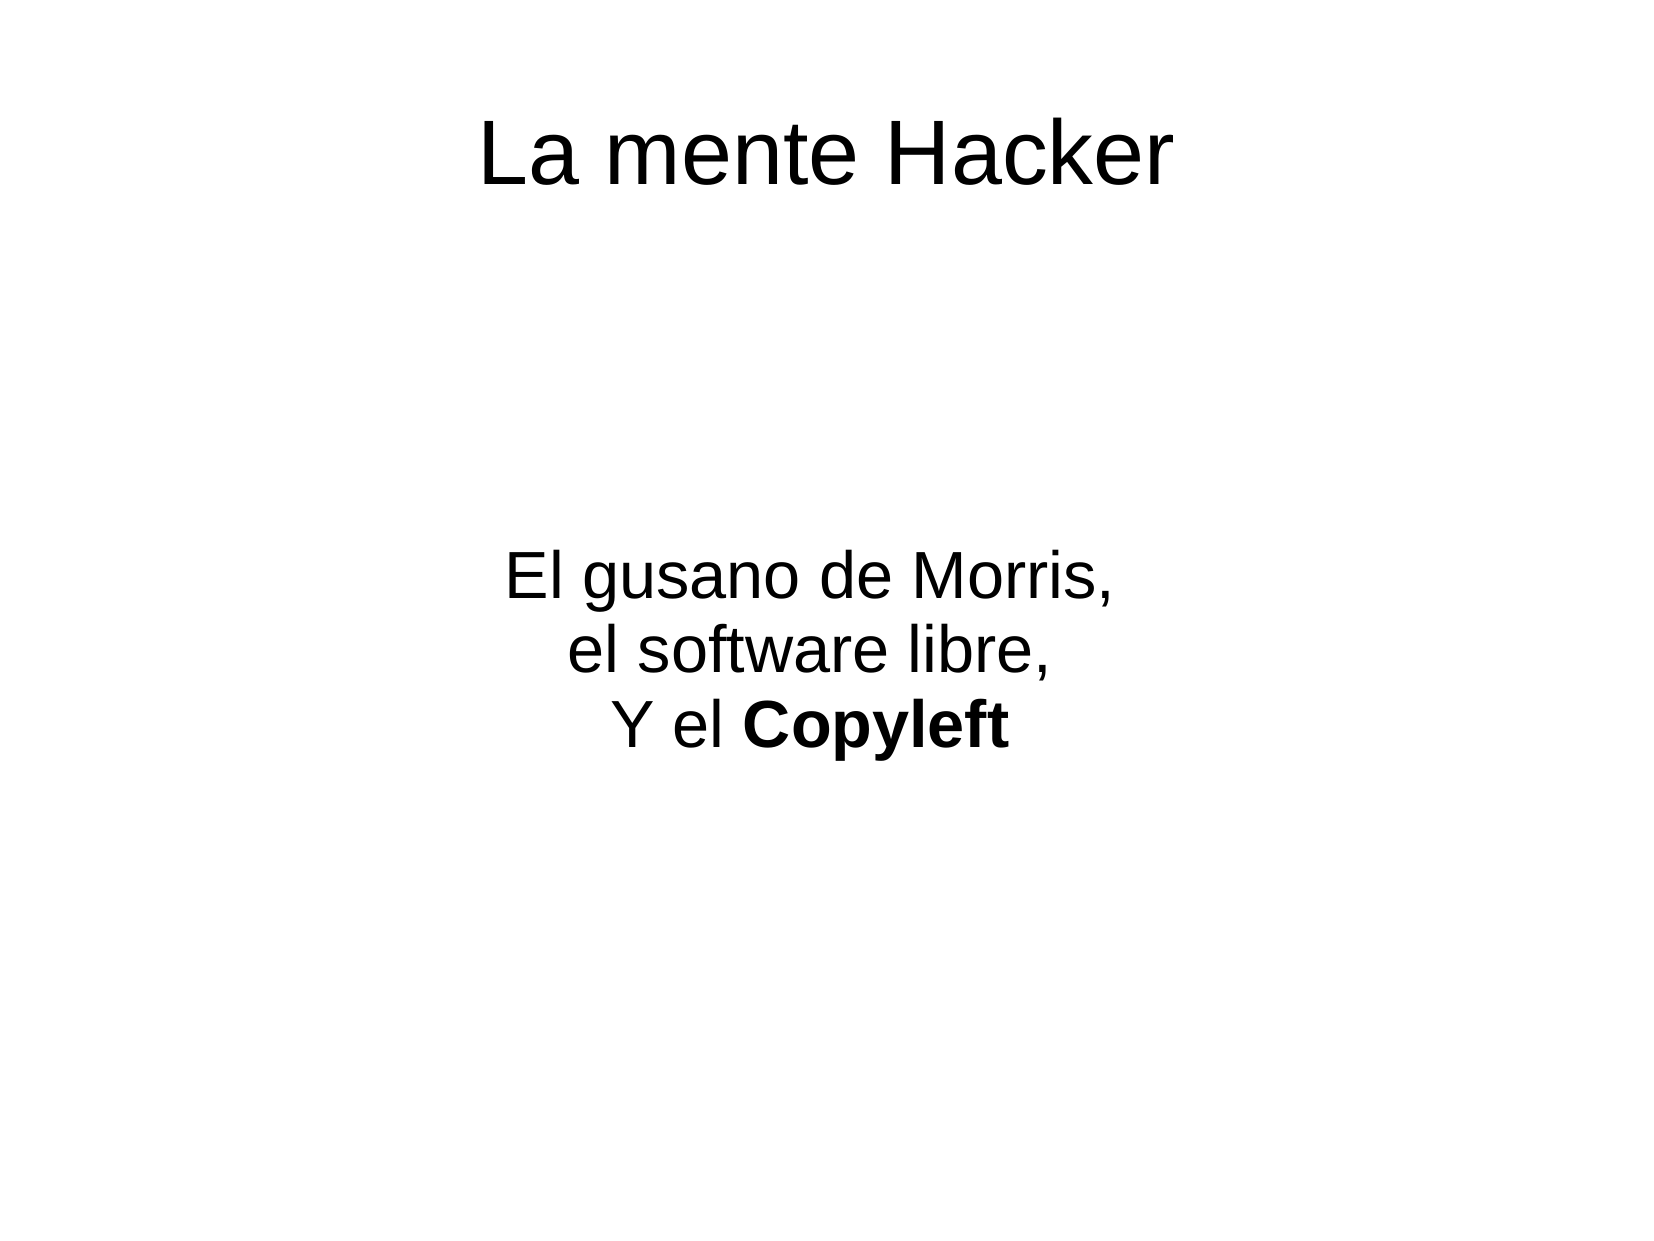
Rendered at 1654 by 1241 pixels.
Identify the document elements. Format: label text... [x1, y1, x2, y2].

subtitle El gusano de Morris, el software libre, Y el Copyleft [82, 290, 1538, 1010]
title La mente Hacker [82, 49, 1571, 257]
